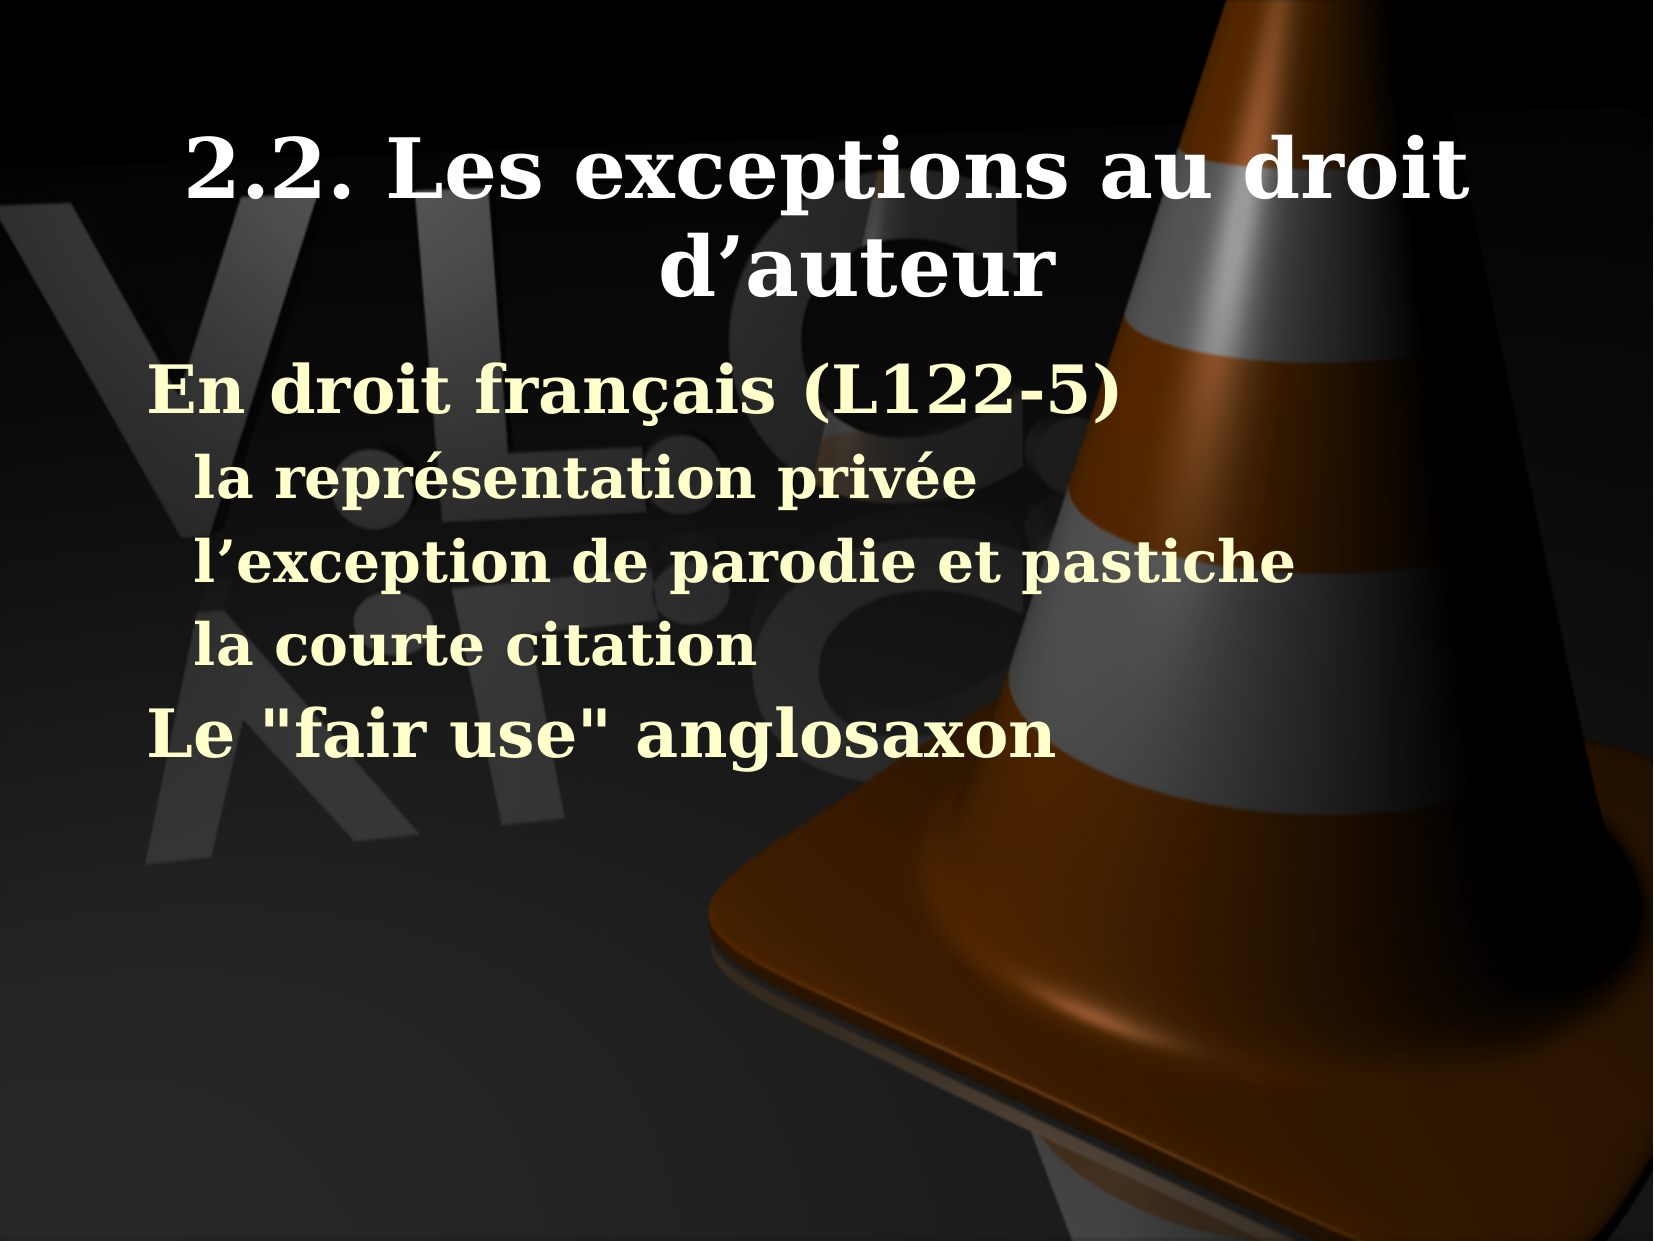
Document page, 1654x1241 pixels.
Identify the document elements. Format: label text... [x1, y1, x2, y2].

title 2.2. Les exceptions au droit d’auteur [121, 114, 1534, 322]
picture [0, 0, 1653, 1241]
list En droit français (L122-5) la représentation privée l’exception de parodie et pastiche la courte citation Le "fair use" anglosaxon [134, 350, 1516, 1133]
